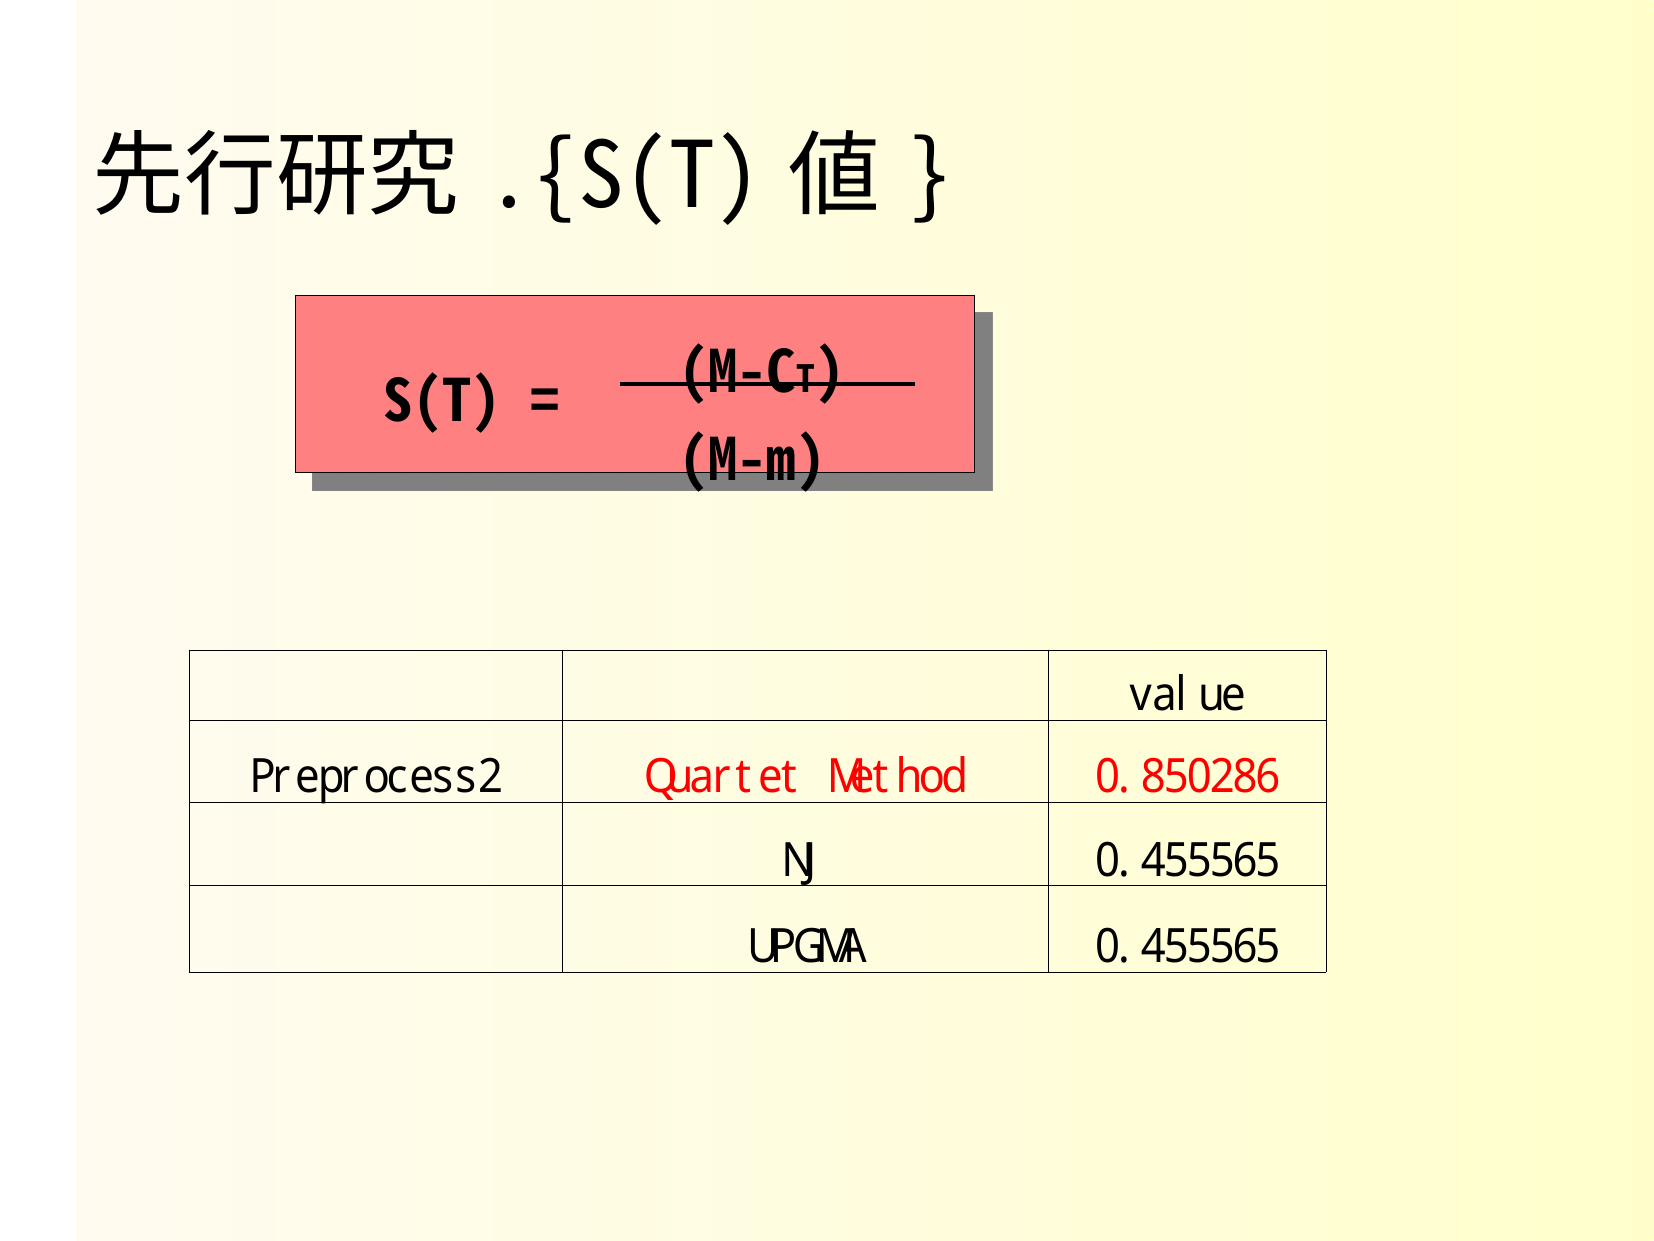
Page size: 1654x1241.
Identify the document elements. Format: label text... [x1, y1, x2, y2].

text_box (M-m) [679, 413, 857, 472]
text_box S(T) = [147, 354, 1418, 413]
title [29, 0, 1518, 368]
chart [189, 649, 1329, 974]
text_box [295, 413, 687, 473]
text_box [295, 295, 975, 354]
text_box (M-CT) [679, 325, 899, 384]
text_box 先行研究.{S(T)値} [89, 118, 1388, 216]
text_box [817, 413, 975, 473]
